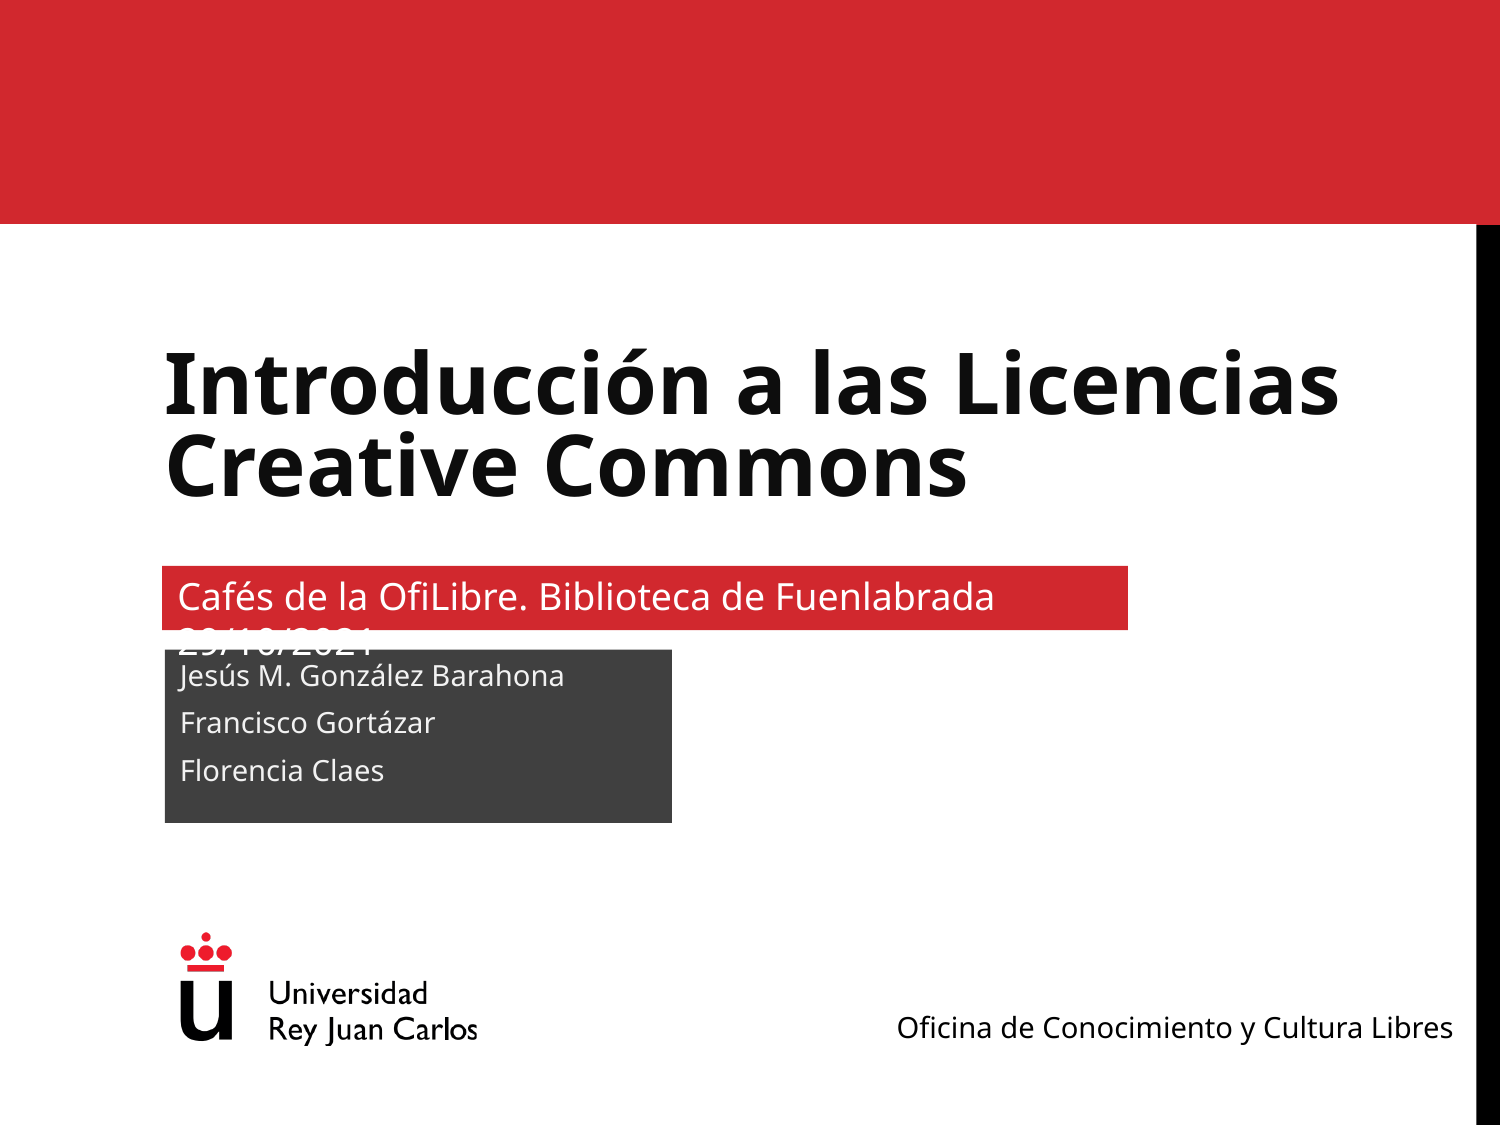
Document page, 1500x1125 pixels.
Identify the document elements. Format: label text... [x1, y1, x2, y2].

text_box Jesús M. González Barahona Francisco Gortázar Florencia Claes [164, 649, 672, 823]
picture [180, 932, 477, 1046]
text_box Oficina de Conocimiento y Cultura Libres [881, 1001, 1500, 1053]
text_box Introducción a las Licencias Creative Commons [149, 319, 1382, 521]
text_box [0, 0, 1500, 224]
text_box Cafés de la OfiLibre. Biblioteca de Fuenlabrada 29/10/2021 [162, 565, 1128, 631]
